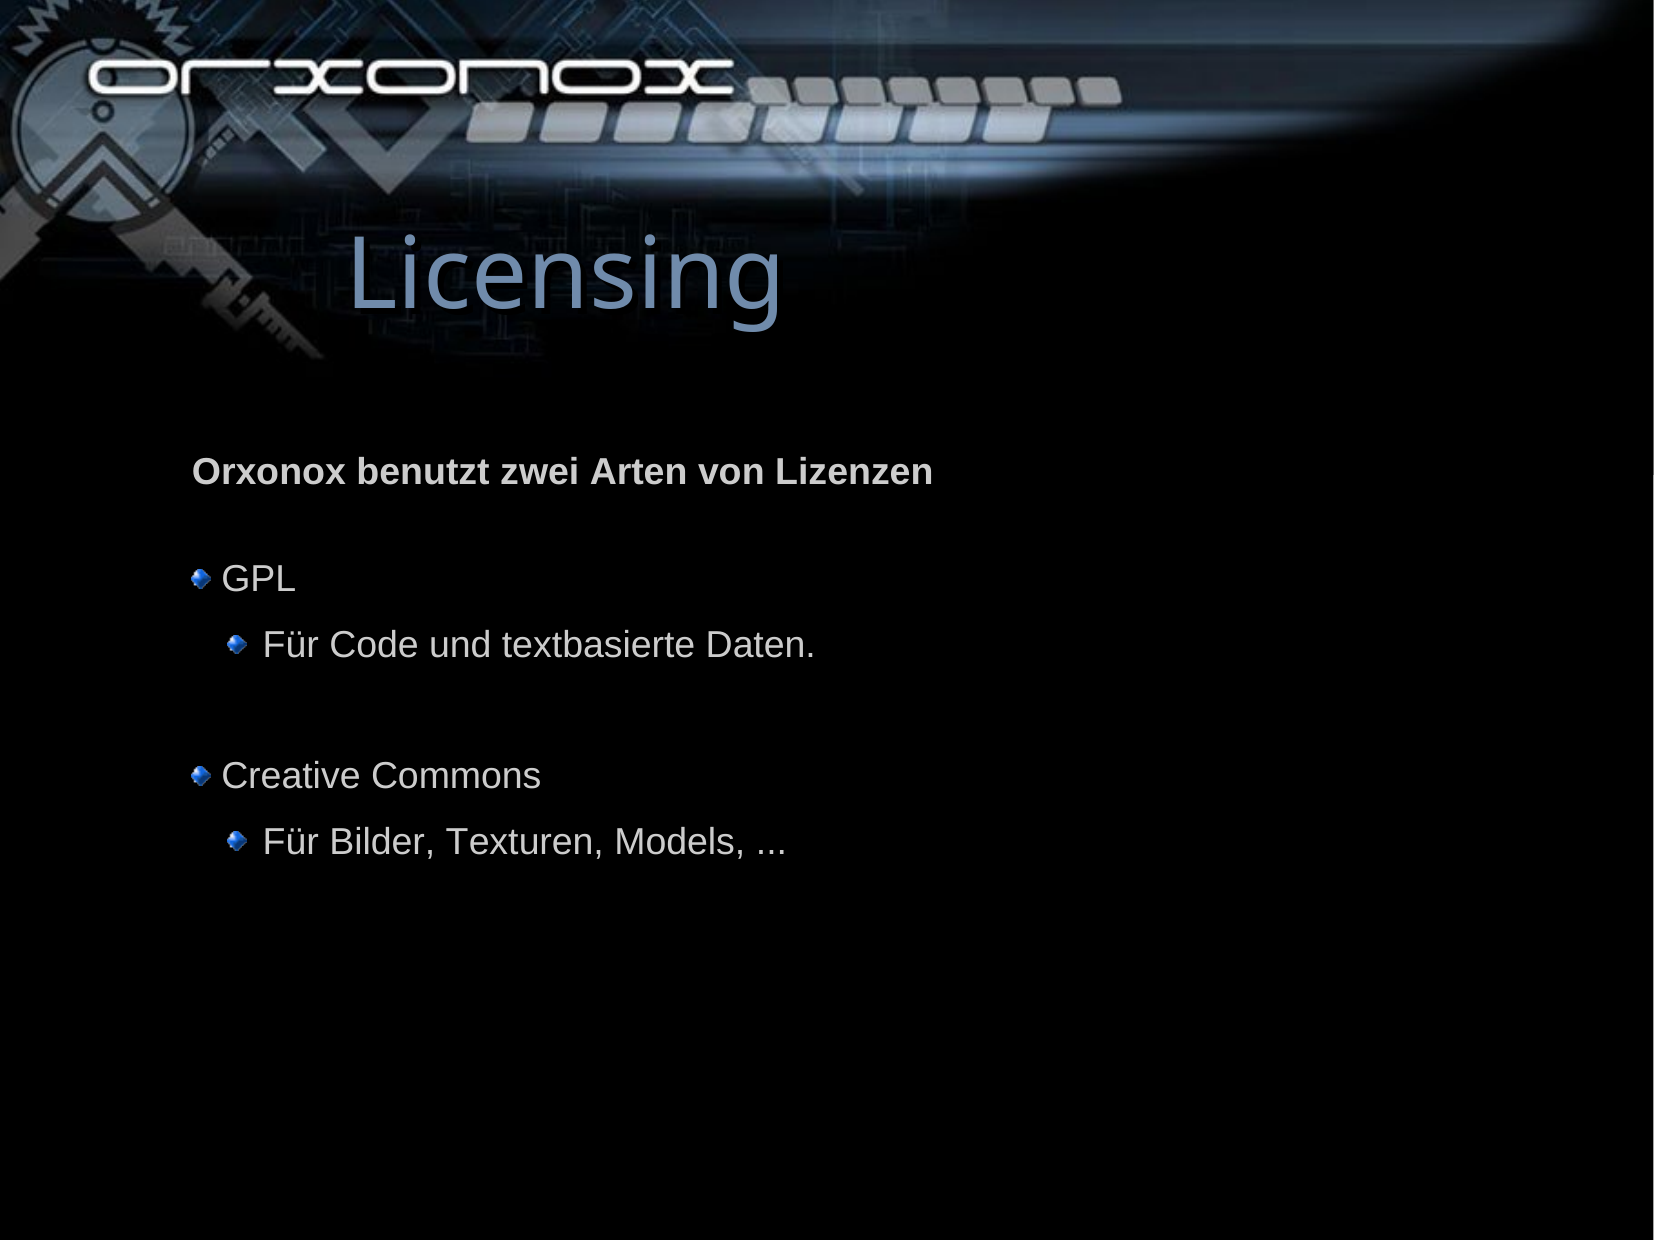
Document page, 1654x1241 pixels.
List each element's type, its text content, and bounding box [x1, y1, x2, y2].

text_box Licensing [330, 194, 1306, 326]
text_box Orxonox benutzt zwei Arten von Lizenzen GPL Für Code und textbasierte Daten. Creative Commons Für Bilder, Texturen, Models, ... [177, 442, 1329, 870]
picture [0, 0, 1654, 475]
